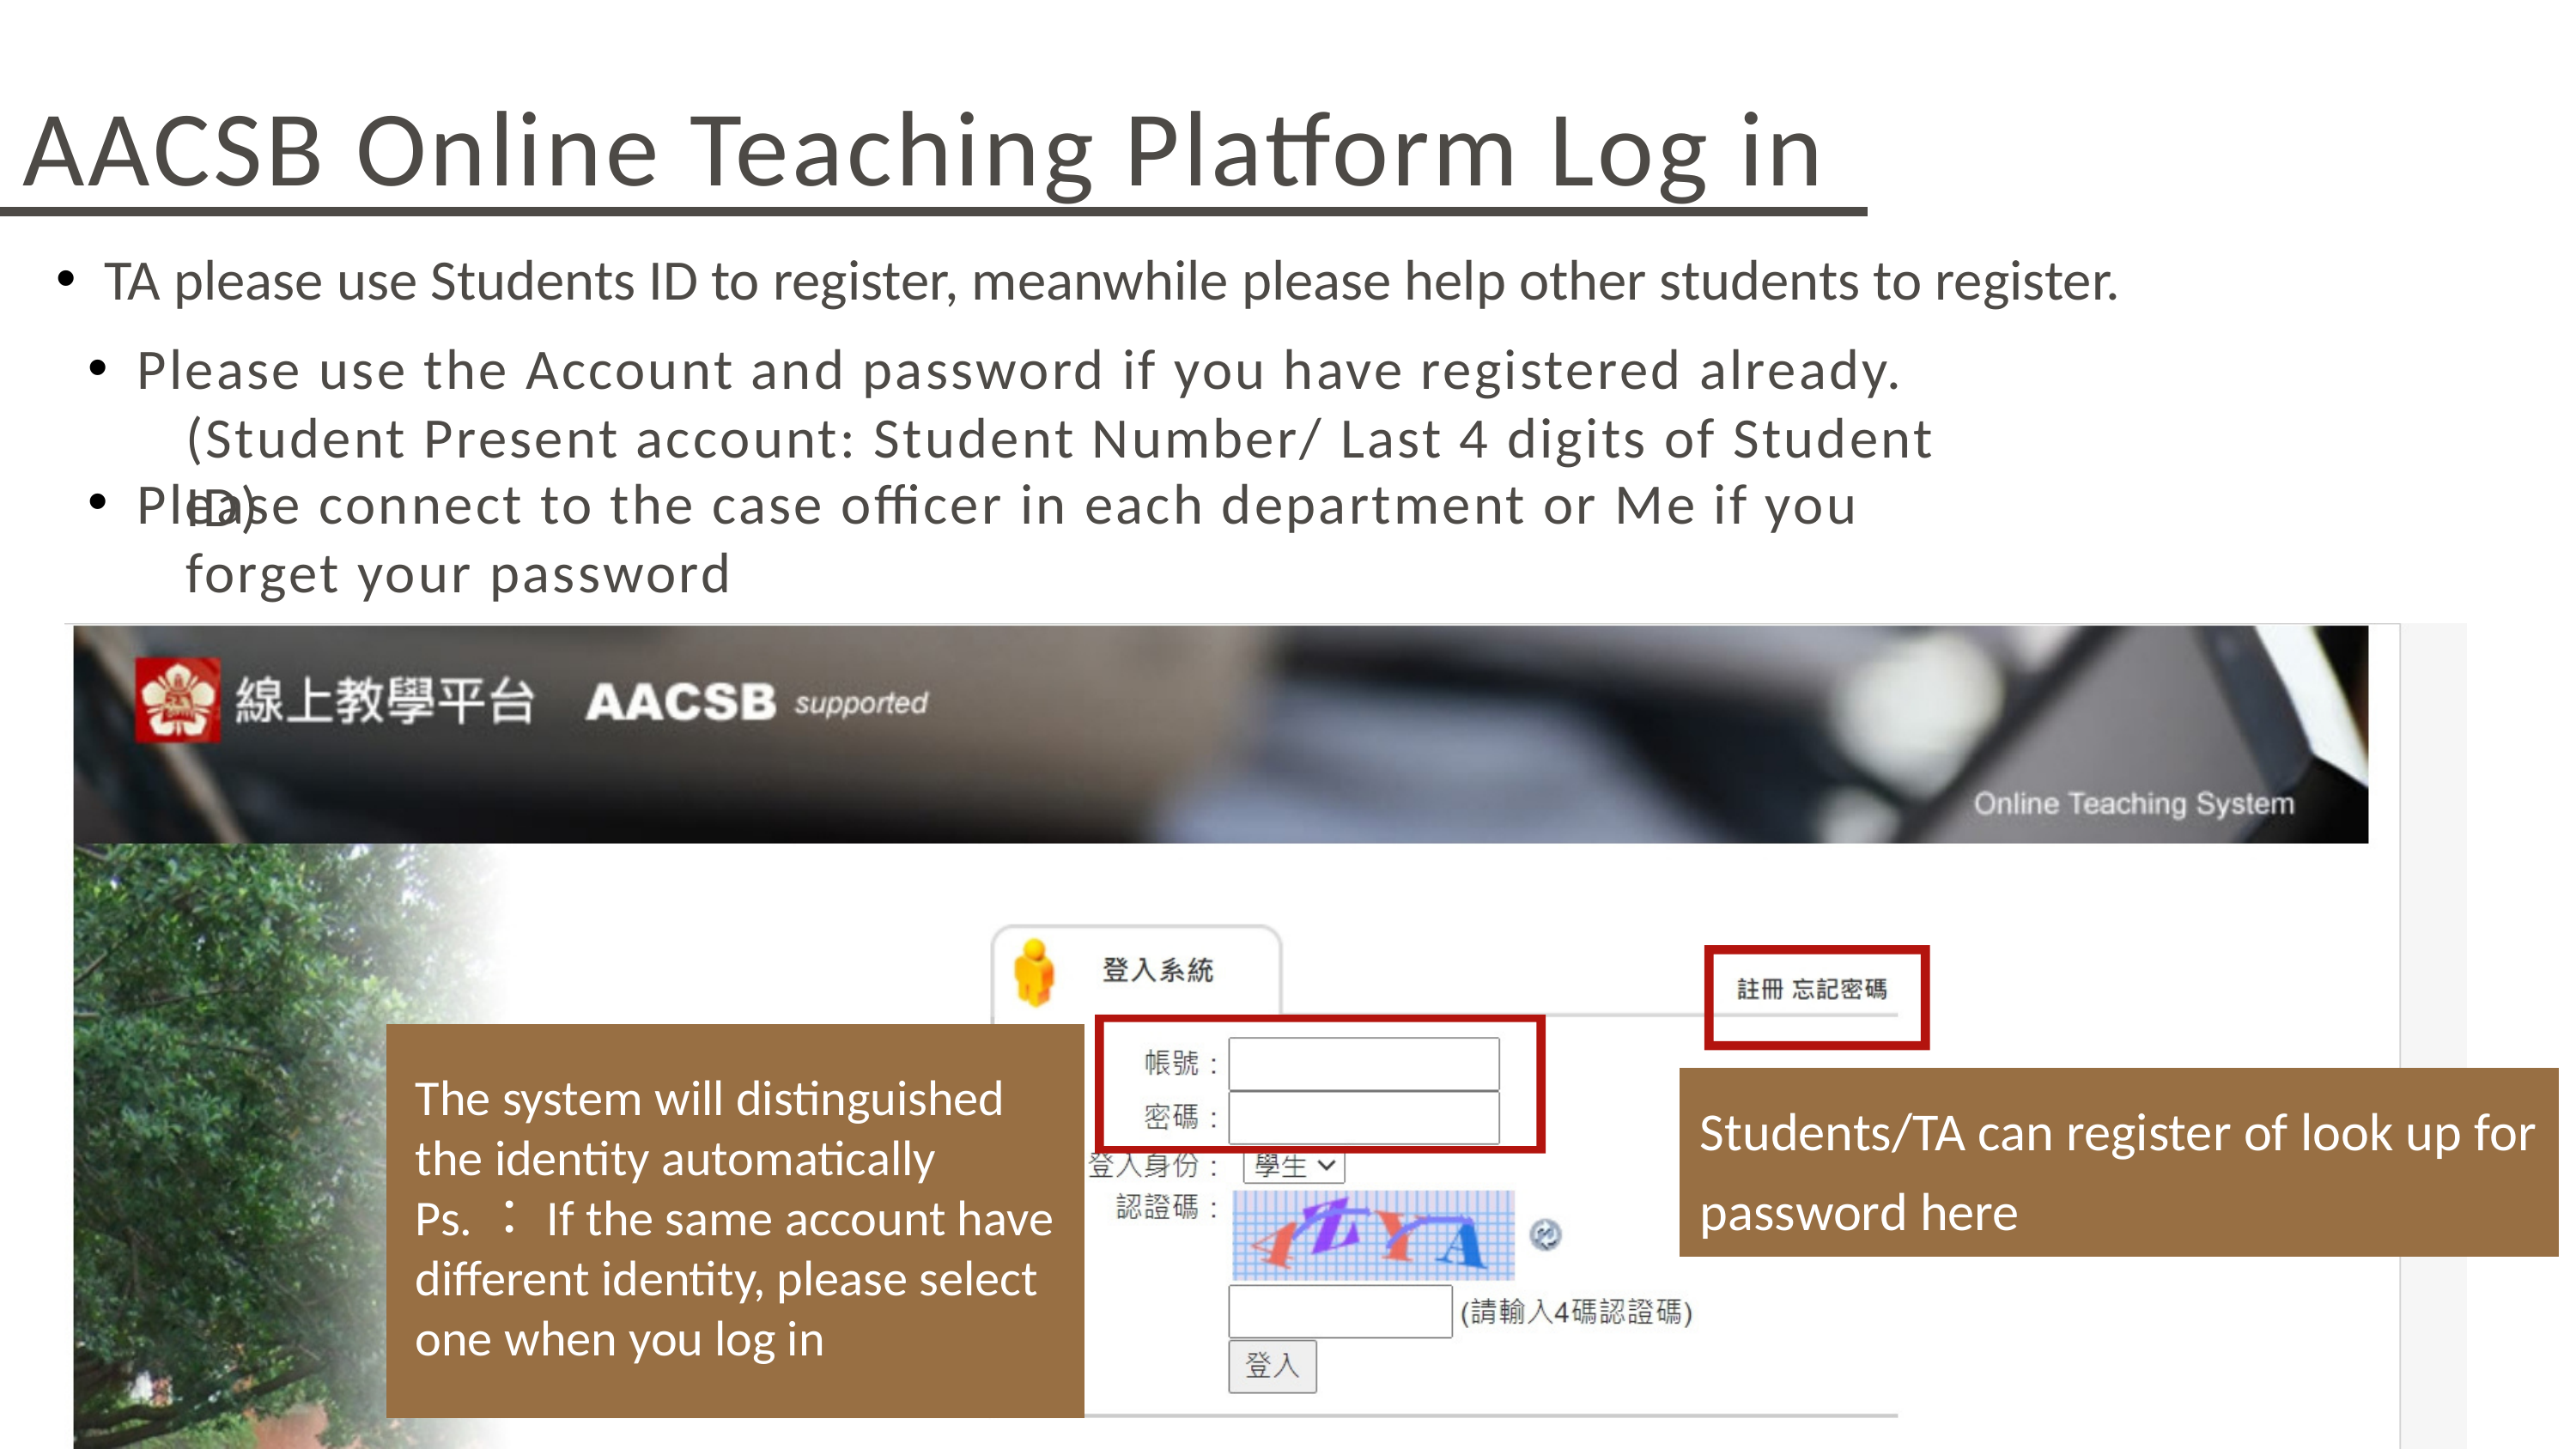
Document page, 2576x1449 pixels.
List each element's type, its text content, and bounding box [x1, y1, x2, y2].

text_box [1095, 1014, 1546, 1154]
text_box AACSB Online Teaching Platform Log in [22, 70, 1911, 209]
text_box Please connect to the case officer in each department or Me if you forget your password [0, 466, 1975, 606]
text_box [1704, 945, 1930, 1051]
text_box [386, 1024, 1084, 1418]
text_box Please use the Account and password if you have registered already. (Student Present account: Student Number/ Last 4 digits of Student ID) [0, 331, 1975, 466]
text_box The system will distinguished the identity automatically Ps.：If the same account have different identity, please select one when you log in [416, 1065, 1056, 1369]
text_box Students/TA can register of look up for password here [1699, 1081, 2539, 1244]
text_box [0, 207, 1868, 216]
text_box [1680, 1068, 2559, 1257]
picture [64, 623, 2467, 1449]
text_box TA please use Students ID to register, meanwhile please help other students to register. [22, 243, 2506, 312]
